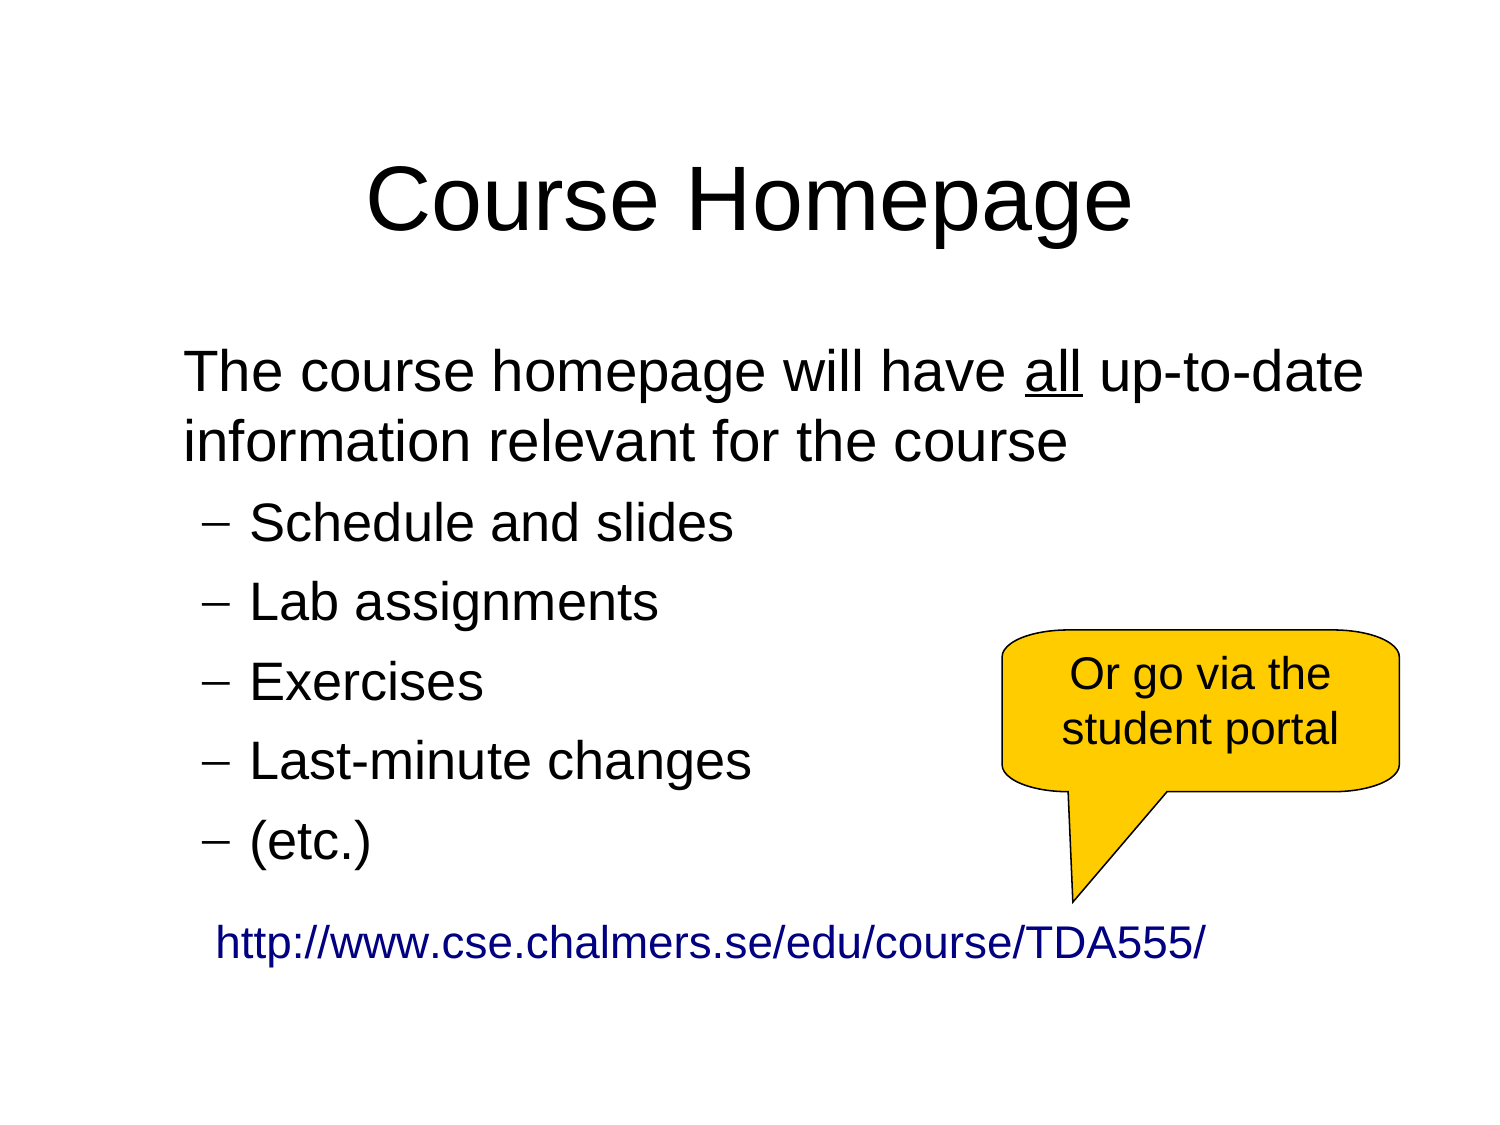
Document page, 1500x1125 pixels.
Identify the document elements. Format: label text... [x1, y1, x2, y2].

text_box http://www.cse.chalmers.se/edu/course/TDA555/ [200, 905, 1453, 976]
title Course Homepage [112, 99, 1388, 288]
text_box Or go via the student portal [1002, 629, 1400, 903]
list The course homepage will have all up-to-date information relevant for the course Schedule and slides Lab assignments Exercises Last-minute changes (etc.) [112, 324, 1388, 978]
